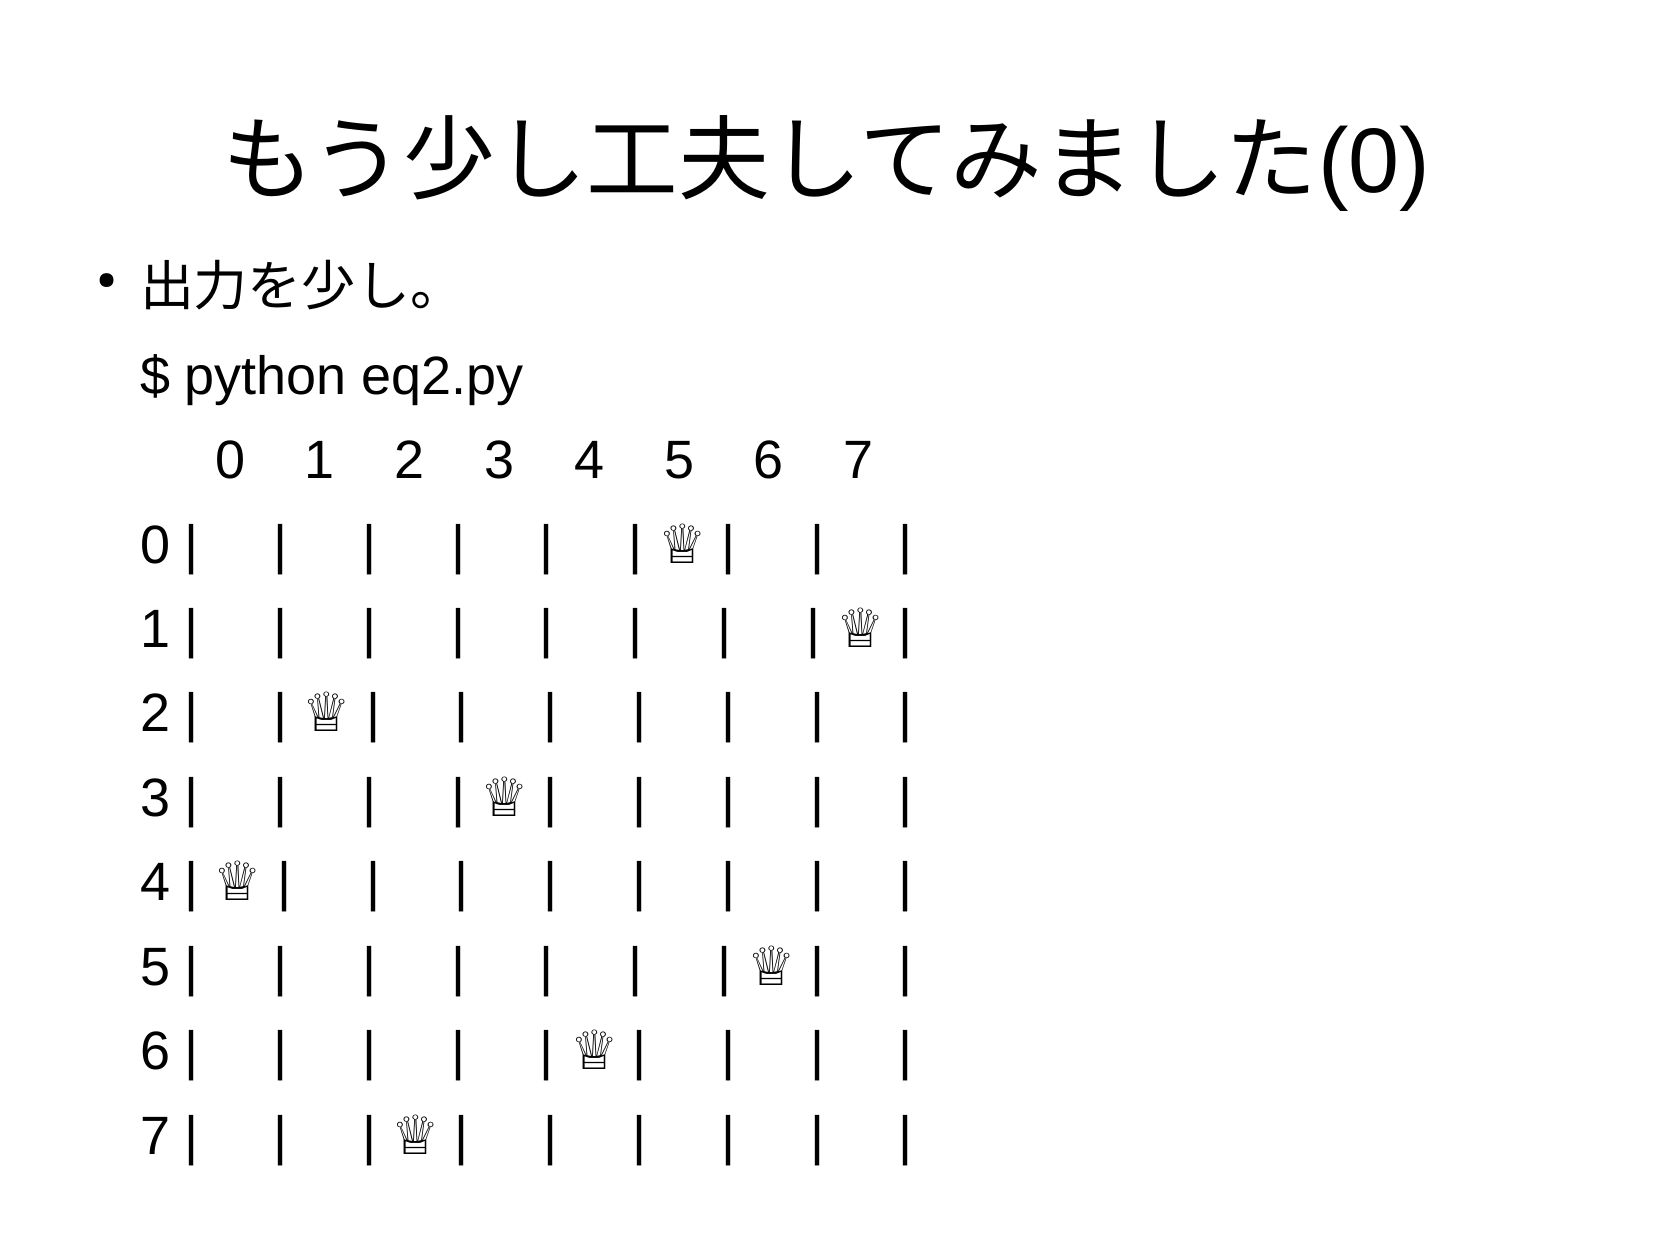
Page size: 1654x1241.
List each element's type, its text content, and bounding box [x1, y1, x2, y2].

title もう少し工夫してみました(0) [82, 49, 1571, 257]
list 出力を少し。 $ python eq2.py 0 1 2 3 4 5 6 7 0 | | | | | | ♕ | | | 1 | | | | | | | | ♕ | 2 | | ♕ | | | | | | | 3 | | | | ♕ | | | | | 4 | ♕ | | | | | | | | 5 | | | | | | | ♕ | | 6 | | | | | ♕ | | | | 7 | | | ♕ | | | | | | [82, 242, 1229, 1170]
